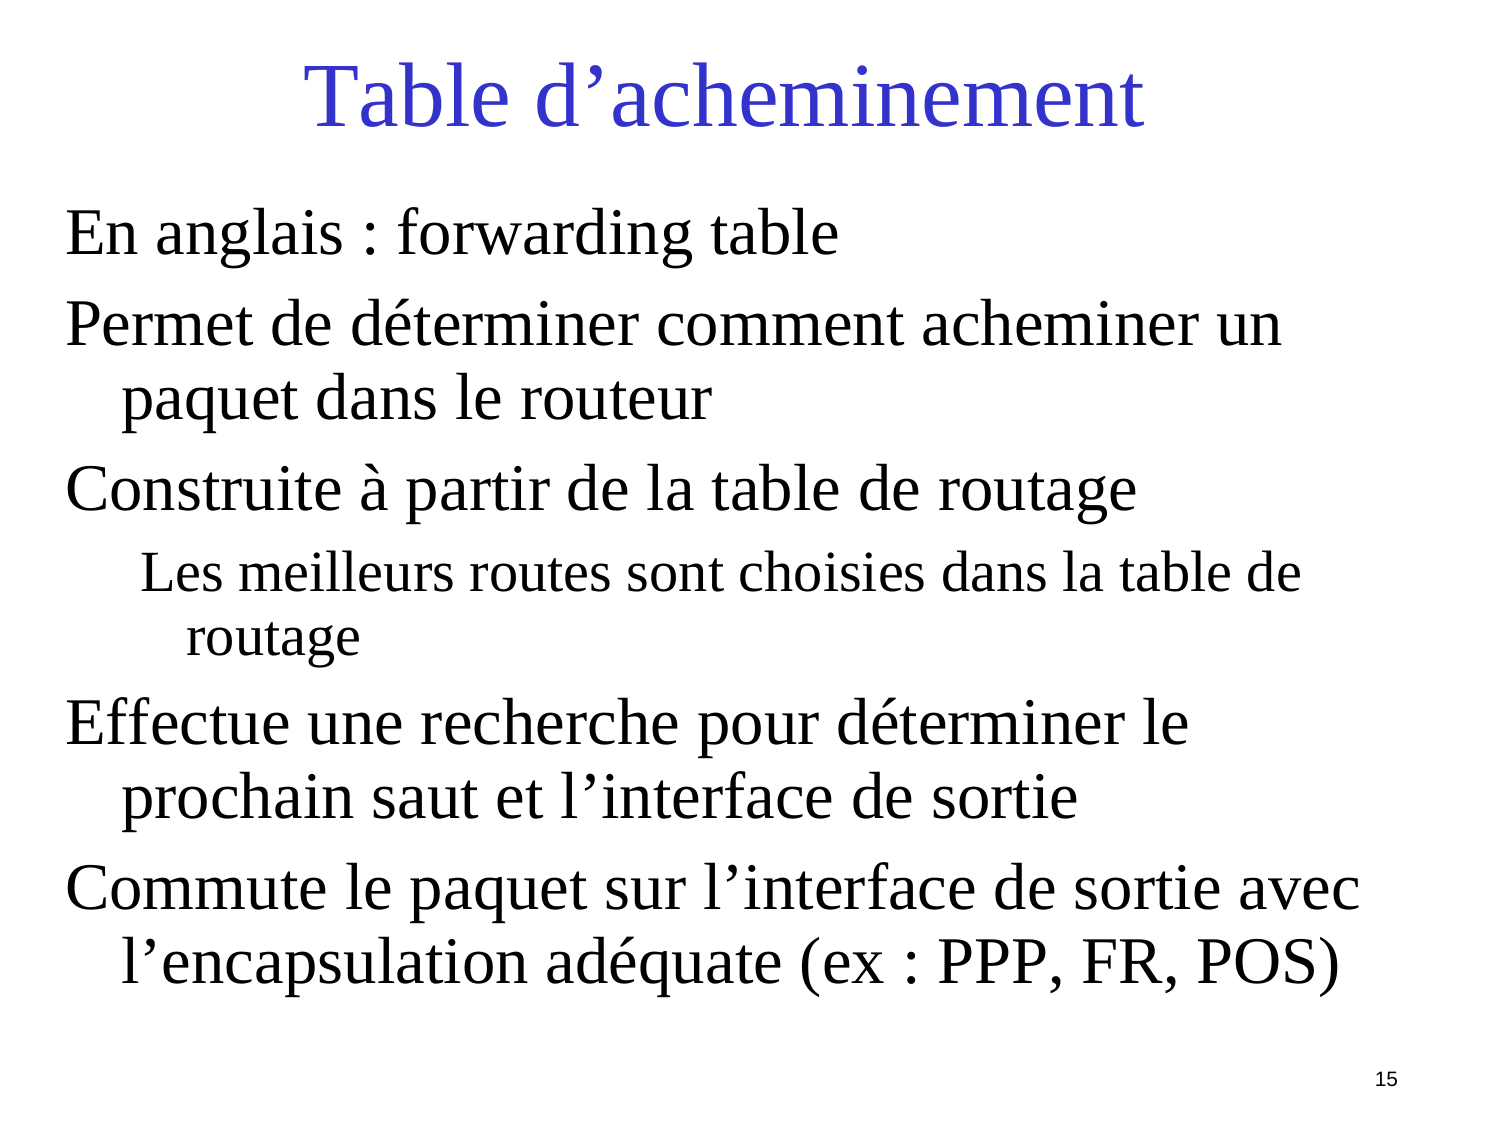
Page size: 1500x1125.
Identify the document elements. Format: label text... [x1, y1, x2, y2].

title Table d’acheminement [87, 37, 1363, 187]
list En anglais : forwarding table Permet de déterminer comment acheminer un paquet dans le routeur Construite à partir de la table de routage Les meilleurs routes sont choisies dans la table de routage Effectue une recherche pour déterminer le prochain saut et l’interface de sortie Commute le paquet sur l’interface de sortie avec l’encapsulation adéquate (ex : PPP, FR, POS) [49, 187, 1438, 1064]
